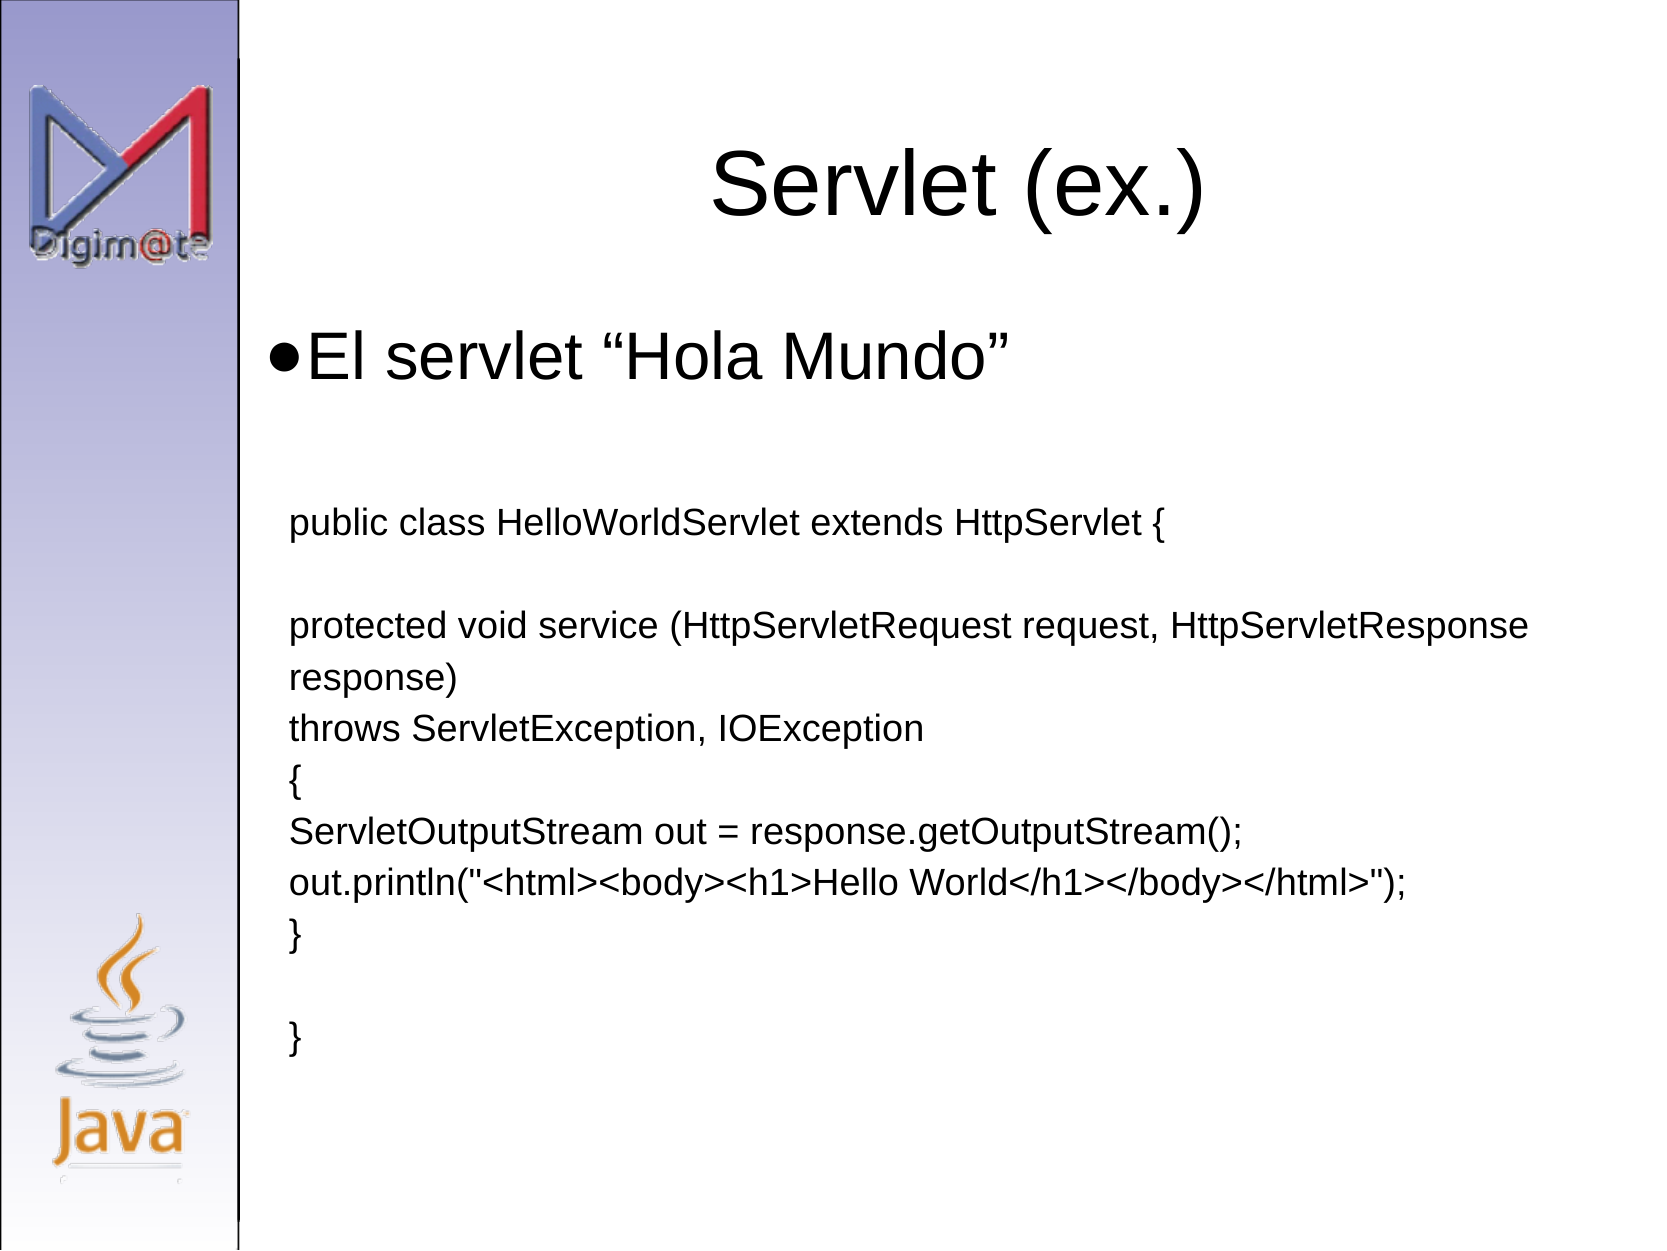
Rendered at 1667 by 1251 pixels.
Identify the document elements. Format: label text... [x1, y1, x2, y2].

title Servlet (ex.) [267, 65, 1650, 281]
text_box public class HelloWorldServlet extends HttpServlet { protected void service (HttpServletRequest request, HttpServletResponse response) throws ServletException, IOException { ServletOutputStream out = response.getOutputStream(); out.println("<html><body><h1>Hello World</h1></body></html>"); } } [282, 485, 1635, 1011]
list El servlet “Hola Mundo” [238, 297, 1650, 1130]
picture [0, 0, 1667, 1250]
